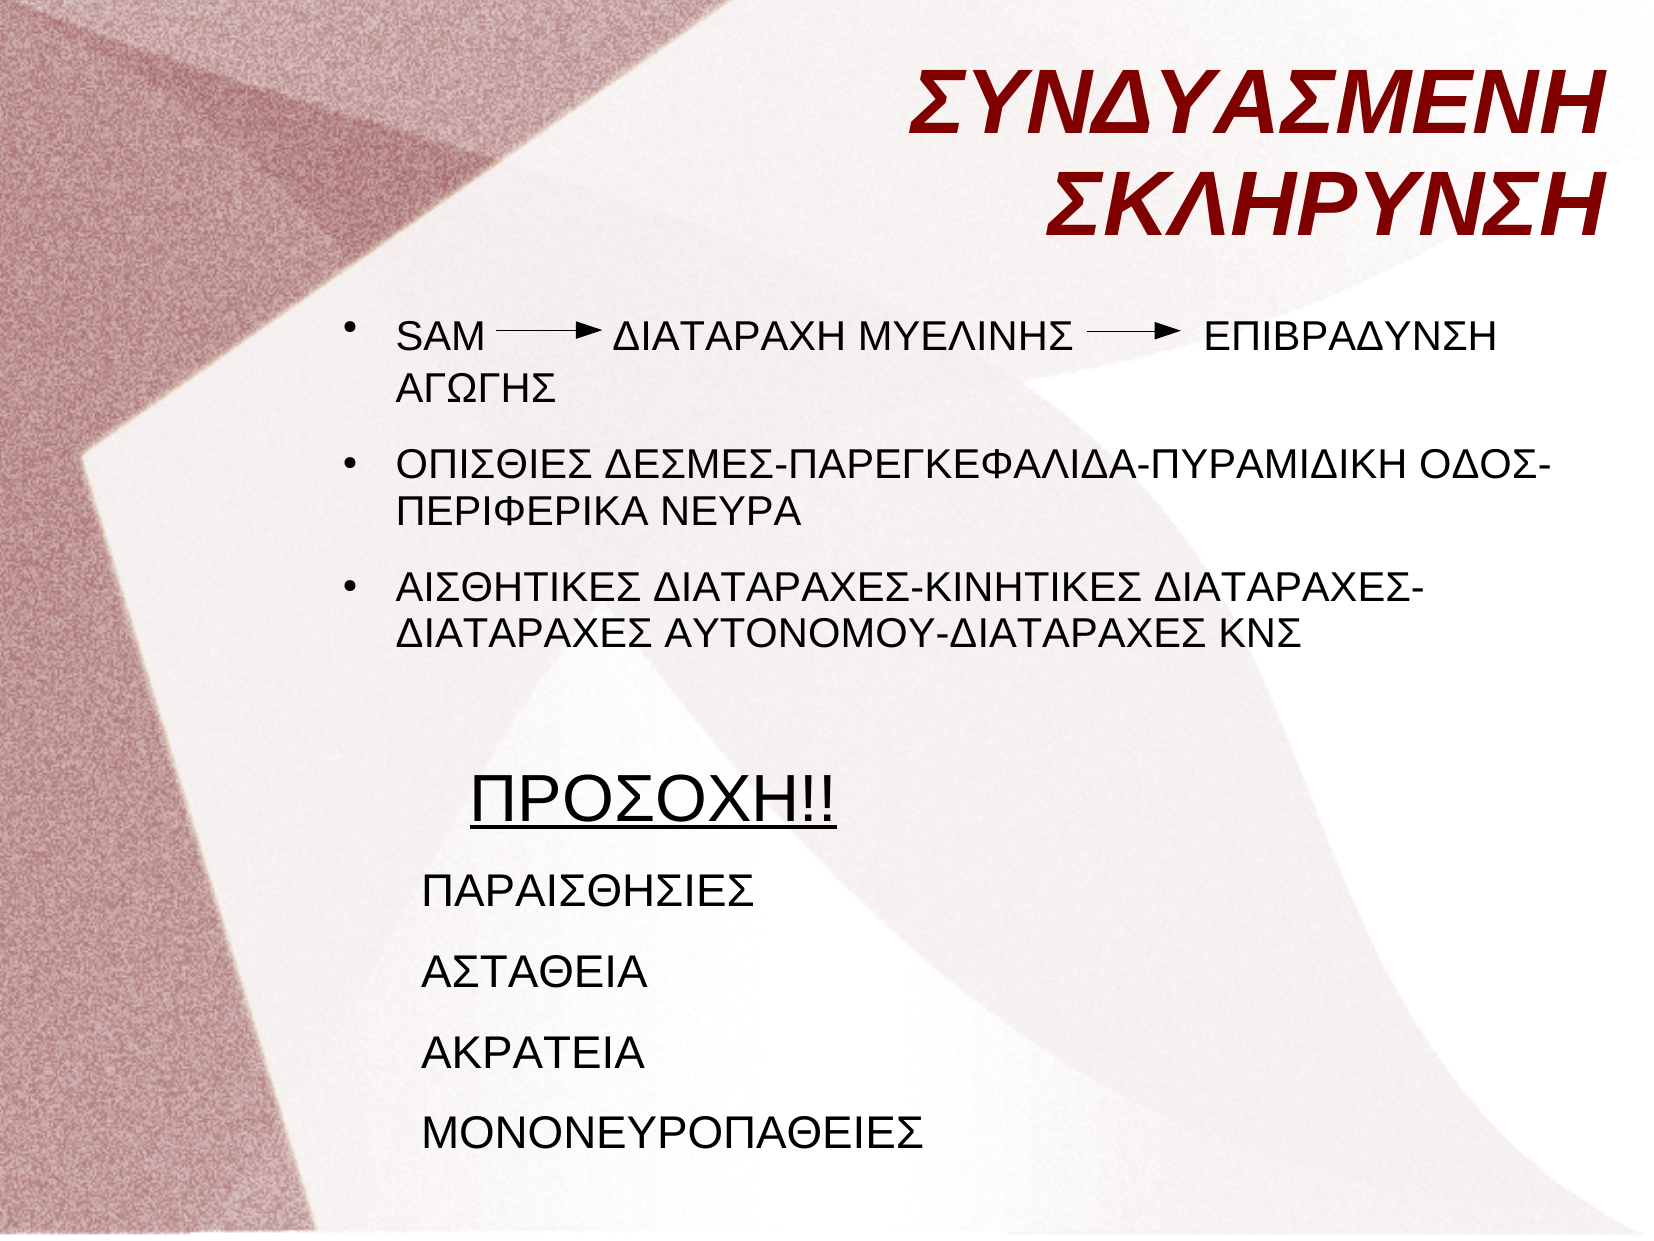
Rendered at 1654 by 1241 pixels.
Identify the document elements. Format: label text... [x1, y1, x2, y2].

list SAM ΔΙΑΤΑΡΑΧΗ ΜΥΕΛΙΝΗΣ ΕΠΙΒΡΑΔΥΝΣΗ ΑΓΩΓΗΣ ΟΠΙΣΘΙΕΣ ΔΕΣΜΕΣ-ΠΑΡΕΓΚΕΦΑΛΙΔΑ-ΠΥΡΑΜΙΔΙΚΗ ΟΔΟΣ-ΠΕΡΙΦΕΡΙΚΑ ΝΕΥΡΑ ΑΙΣΘΗΤΙΚΕΣ ΔΙΑΤΑΡΑΧΕΣ-ΚΙΝΗΤΙΚΕΣ ΔΙΑΤΑΡΑΧΕΣ-ΔΙΑΤΑΡΑΧΕΣ ΑΥΤΟΝΟΜΟΥ-ΔΙΑΤΑΡΑΧΕΣ ΚΝΣ ΠΡΟΣΟΧΗ!! ΠΑΡΑΙΣΘΗΣΙΕΣ ΑΣΤΑΘΕΙΑ ΑΚΡΑΤΕΙΑ ΜΟΝΟΝΕΥΡΟΠΑΘΕΙΕΣ [324, 290, 1601, 1241]
picture [0, 0, 1654, 1241]
title ΣΥΝΔΥΑΣΜΕΝΗ ΣΚΛΗΡΥΝΣΗ [596, 49, 1607, 257]
